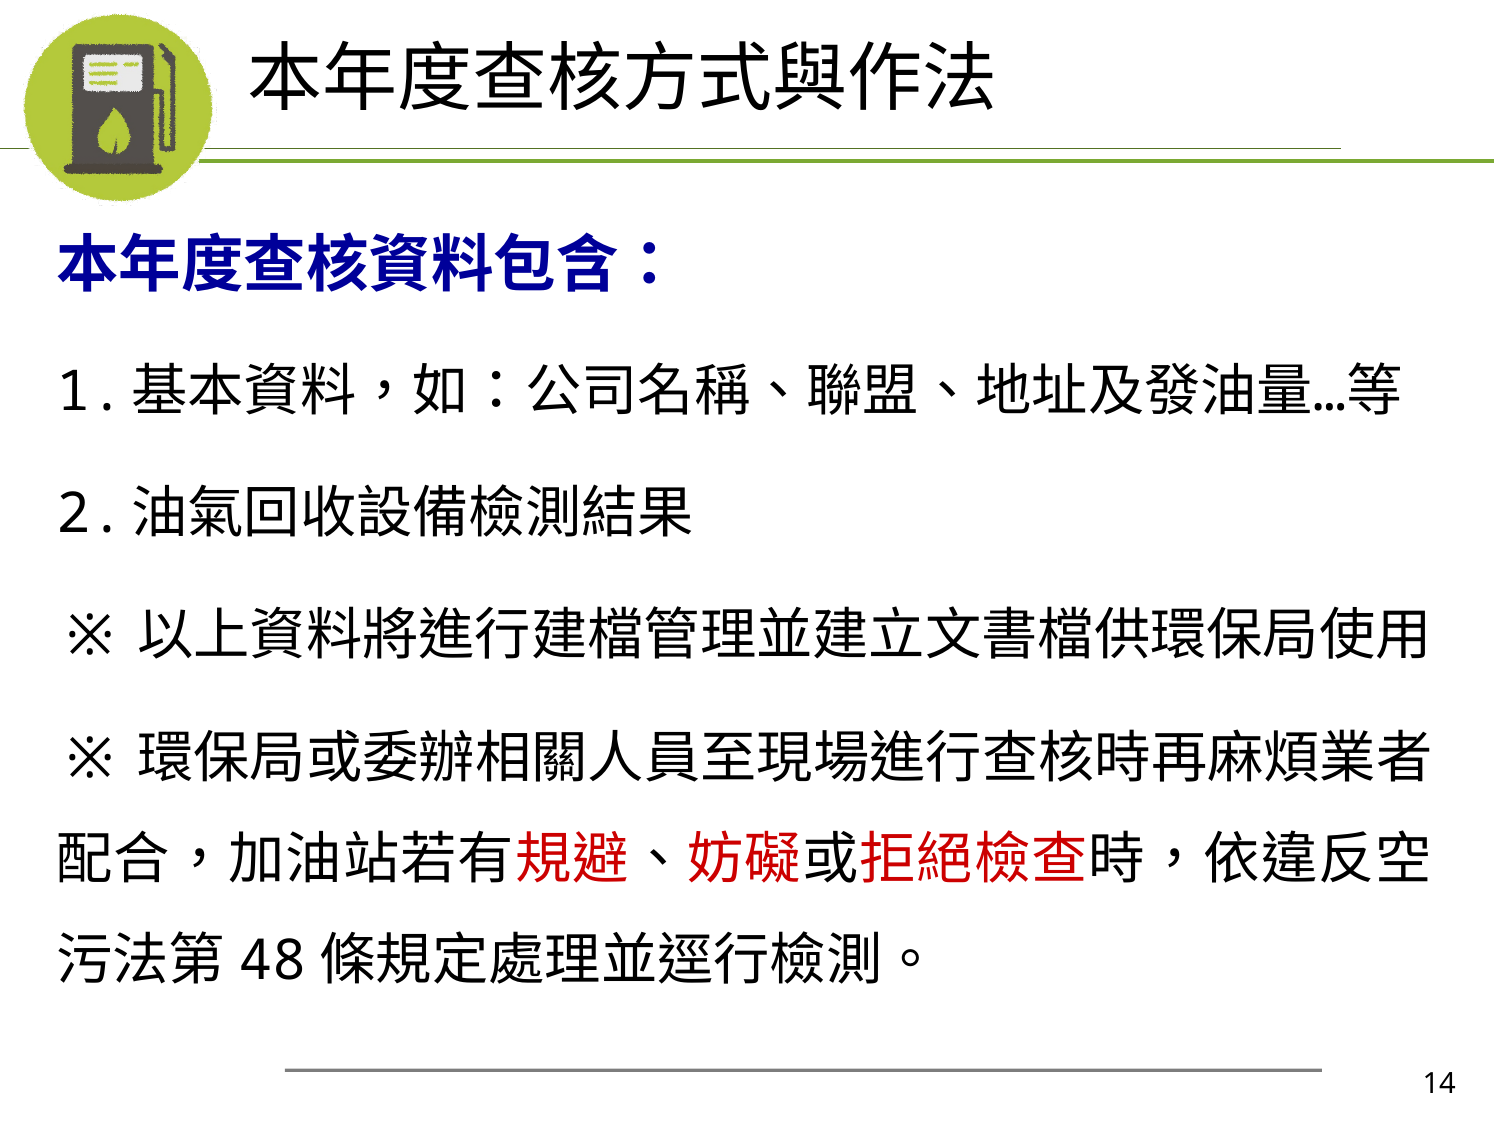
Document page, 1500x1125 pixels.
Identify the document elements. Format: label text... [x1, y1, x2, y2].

slide_number <編號> [1396, 1046, 1483, 1123]
picture [17, 7, 219, 208]
title 本年度查核方式與作法 [232, 11, 1436, 149]
list 本年度查核資料包含： 基本資料，如：公司名稱、聯盟、地址及發油量…等 油氣回收設備檢測結果 ※以上資料將進行建檔管理並建立文書檔供環保局使用 ※環保局或委辦相關人員至現場進行查核時再麻煩業者配合，加油站若有規避、妨礙或拒絕檢查時，依違反空污法第48條規定處理並逕行檢測。 [41, 224, 1447, 1125]
